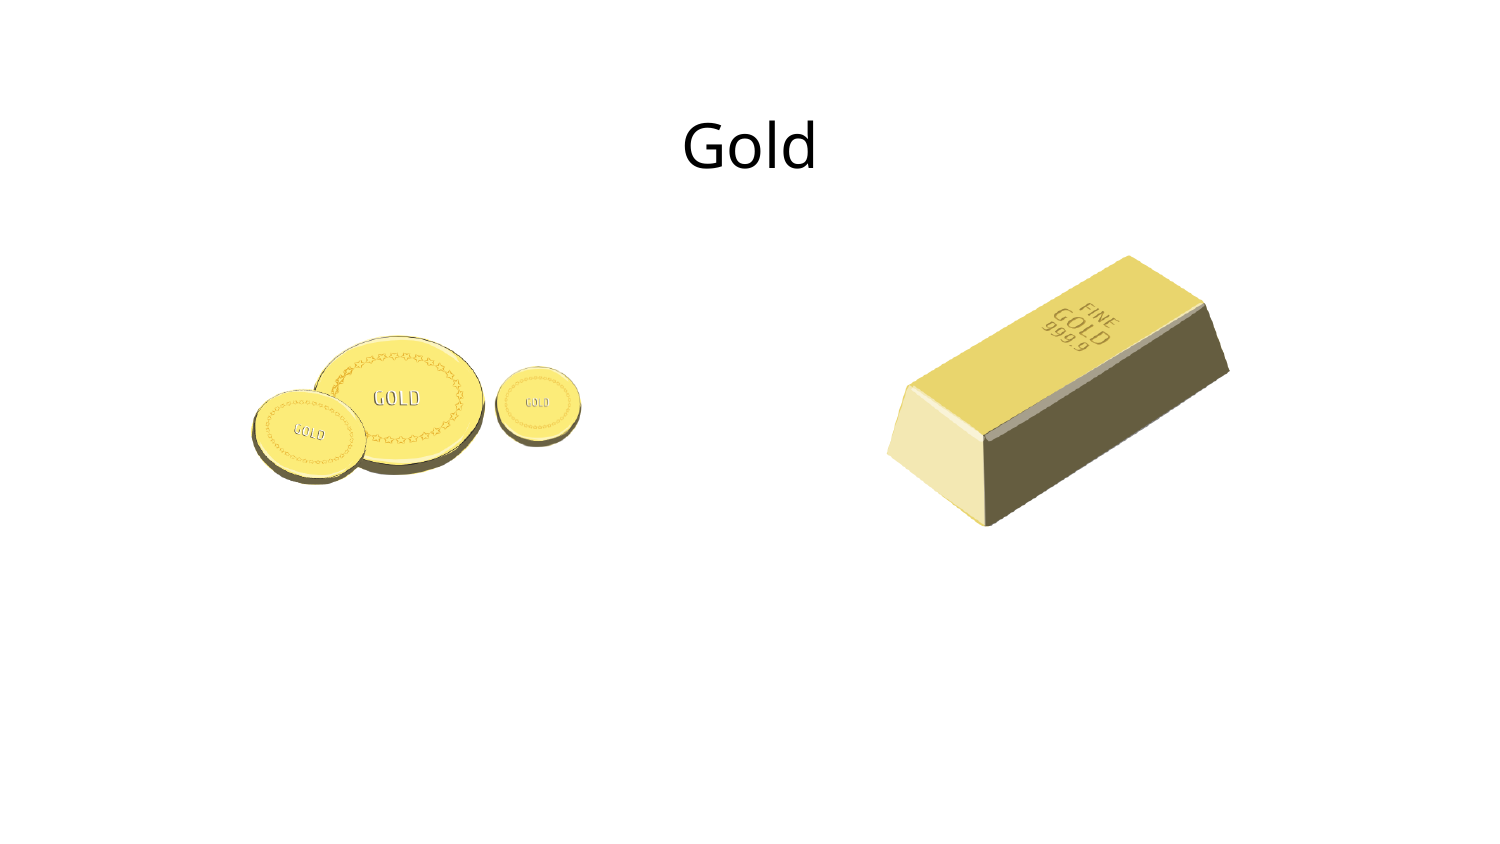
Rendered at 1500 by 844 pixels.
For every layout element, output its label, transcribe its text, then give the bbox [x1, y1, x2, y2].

picture [837, 218, 1264, 548]
picture [227, 296, 606, 520]
title Gold [519, 77, 981, 202]
